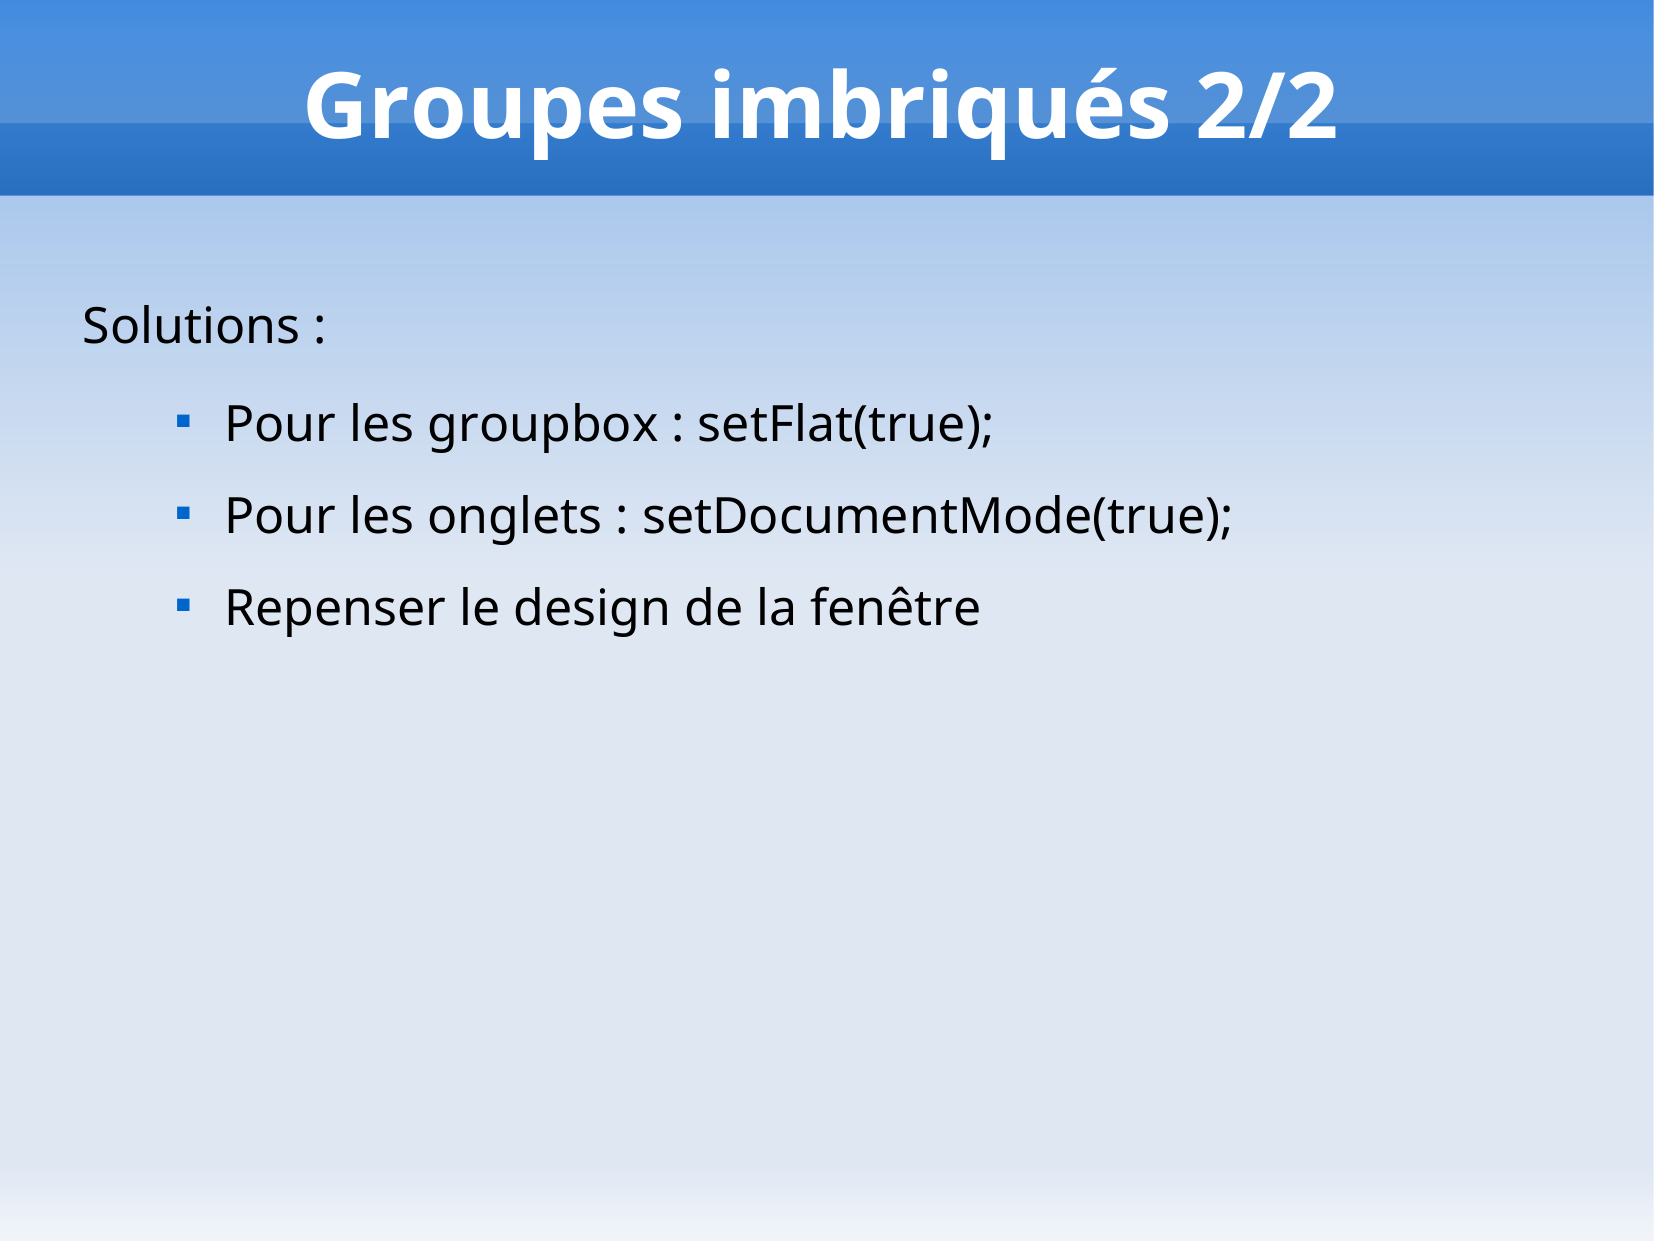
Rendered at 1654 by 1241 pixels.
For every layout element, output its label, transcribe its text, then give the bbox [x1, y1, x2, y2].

picture [0, 0, 1654, 1241]
title Groupes imbriqués 2/2 [76, 0, 1565, 208]
list Solutions : Pour les groupbox : setFlat(true); Pour les onglets : setDocumentMode(true); Repenser le design de la fenêtre [82, 290, 1571, 1109]
